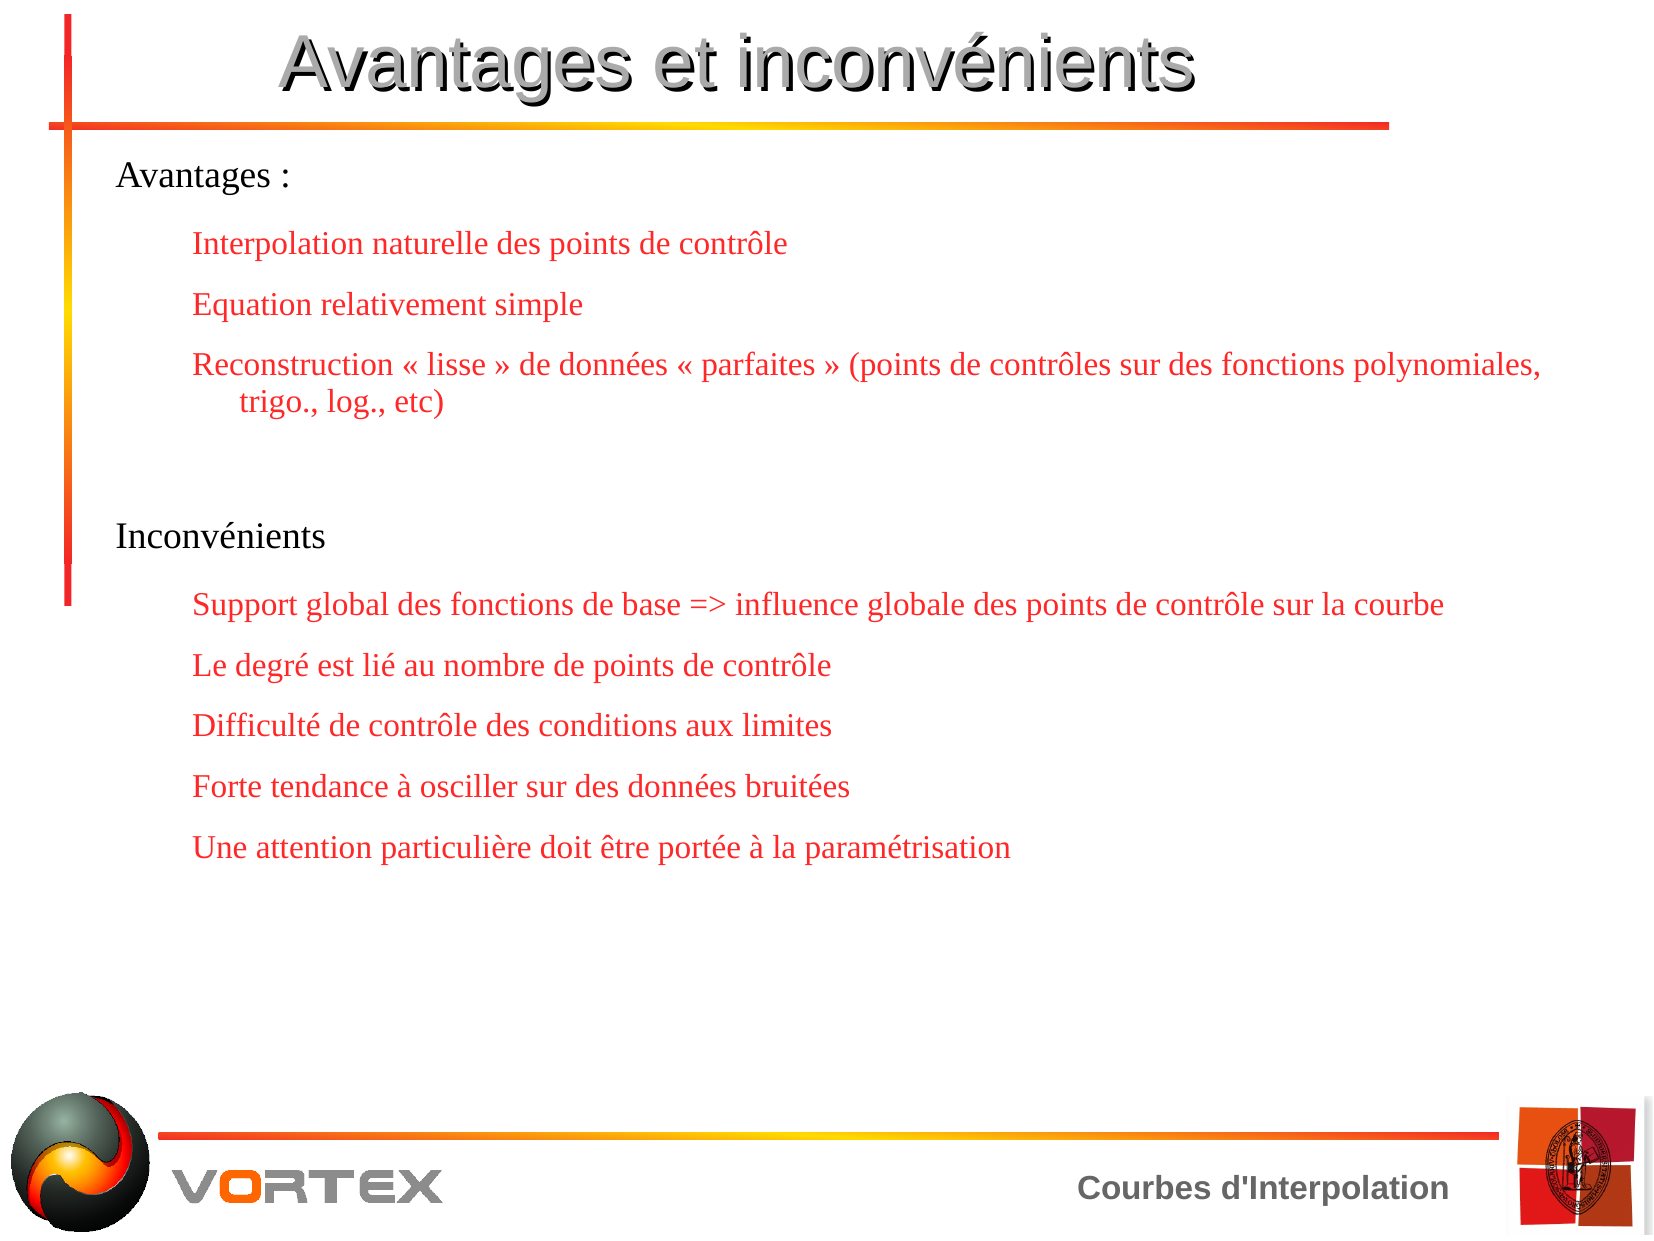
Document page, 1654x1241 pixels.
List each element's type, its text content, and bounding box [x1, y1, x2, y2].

picture [1505, 1096, 1653, 1235]
list Avantages : Interpolation naturelle des points de contrôle Equation relativement simple Reconstruction « lisse » de données « parfaites » (points de contrôles sur des fonctions polynomiales, trigo., log., etc) Inconvénients Support global des fonctions de base => influence globale des points de contrôle sur la courbe Le degré est lié au nombre de points de contrôle Difficulté de contrôle des conditions aux limites Forte tendance à osciller sur des données bruitées Une attention particulière doit être portée à la paramétrisation [97, 153, 1571, 1109]
picture [11, 1092, 443, 1232]
title Avantages et inconvénients [82, 4, 1392, 120]
